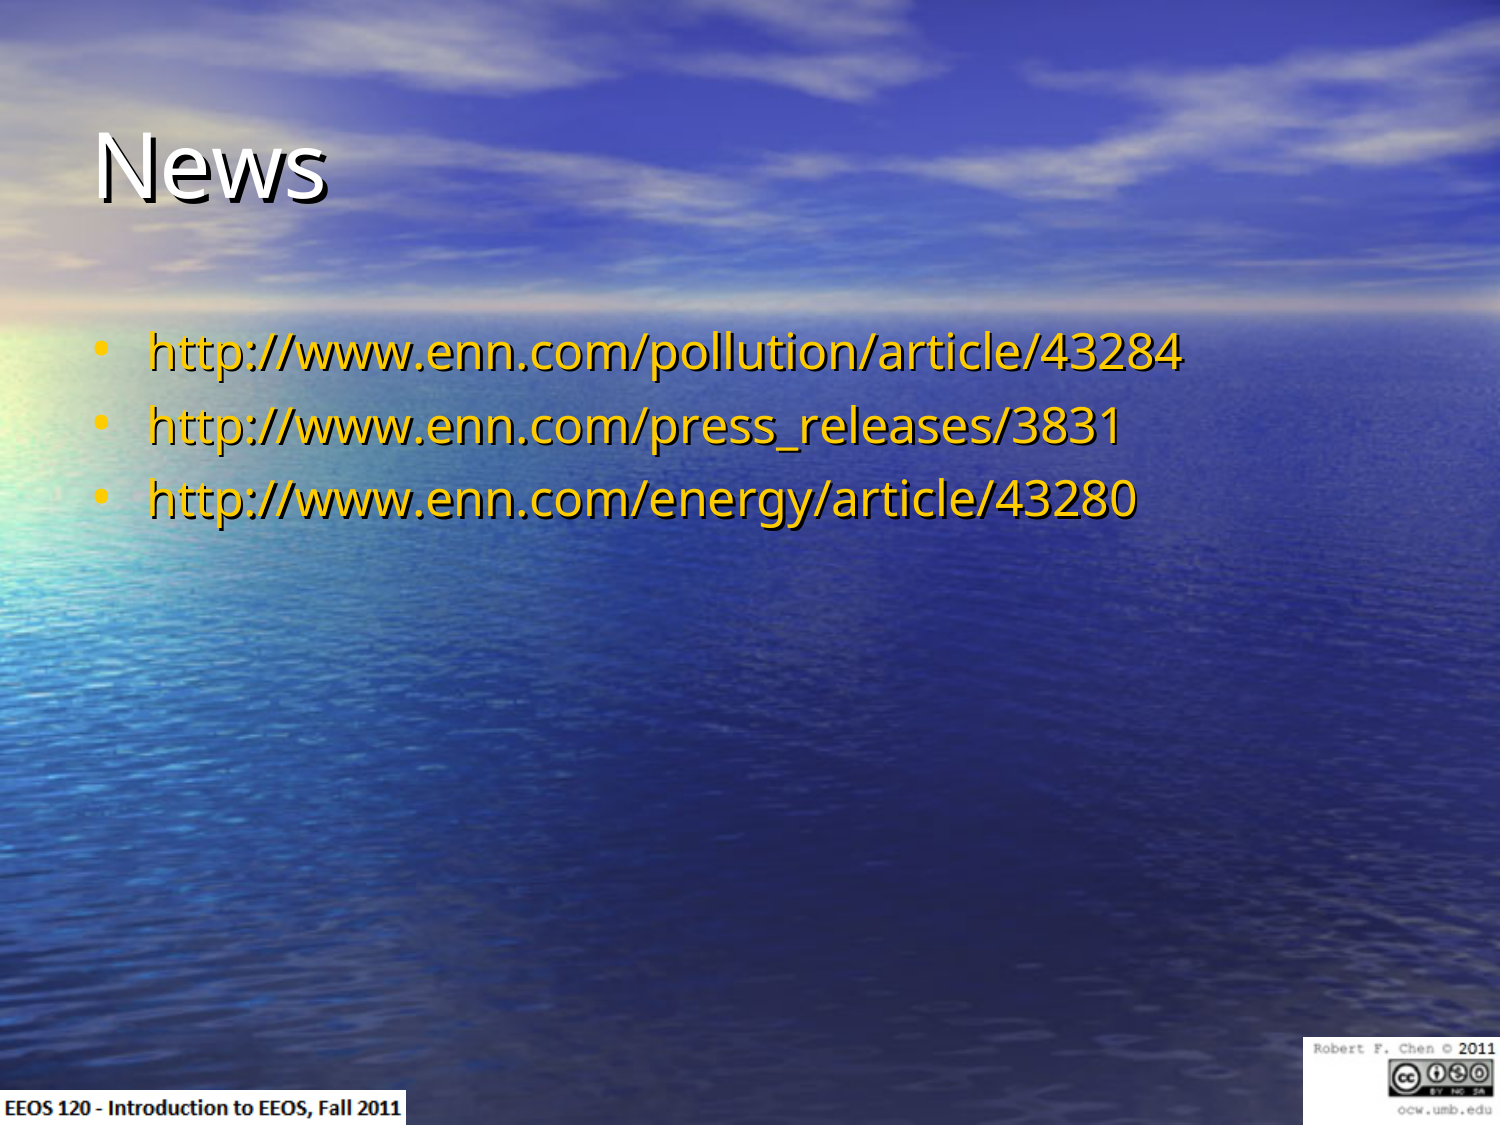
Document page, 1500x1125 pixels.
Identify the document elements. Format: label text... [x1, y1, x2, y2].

title News [75, 47, 1426, 276]
picture [0, 0, 1500, 1125]
list http://www.enn.com/pollution/article/43284 http://www.enn.com/press_releases/3831 http://www.enn.com/energy/article/43280 [75, 312, 1426, 988]
